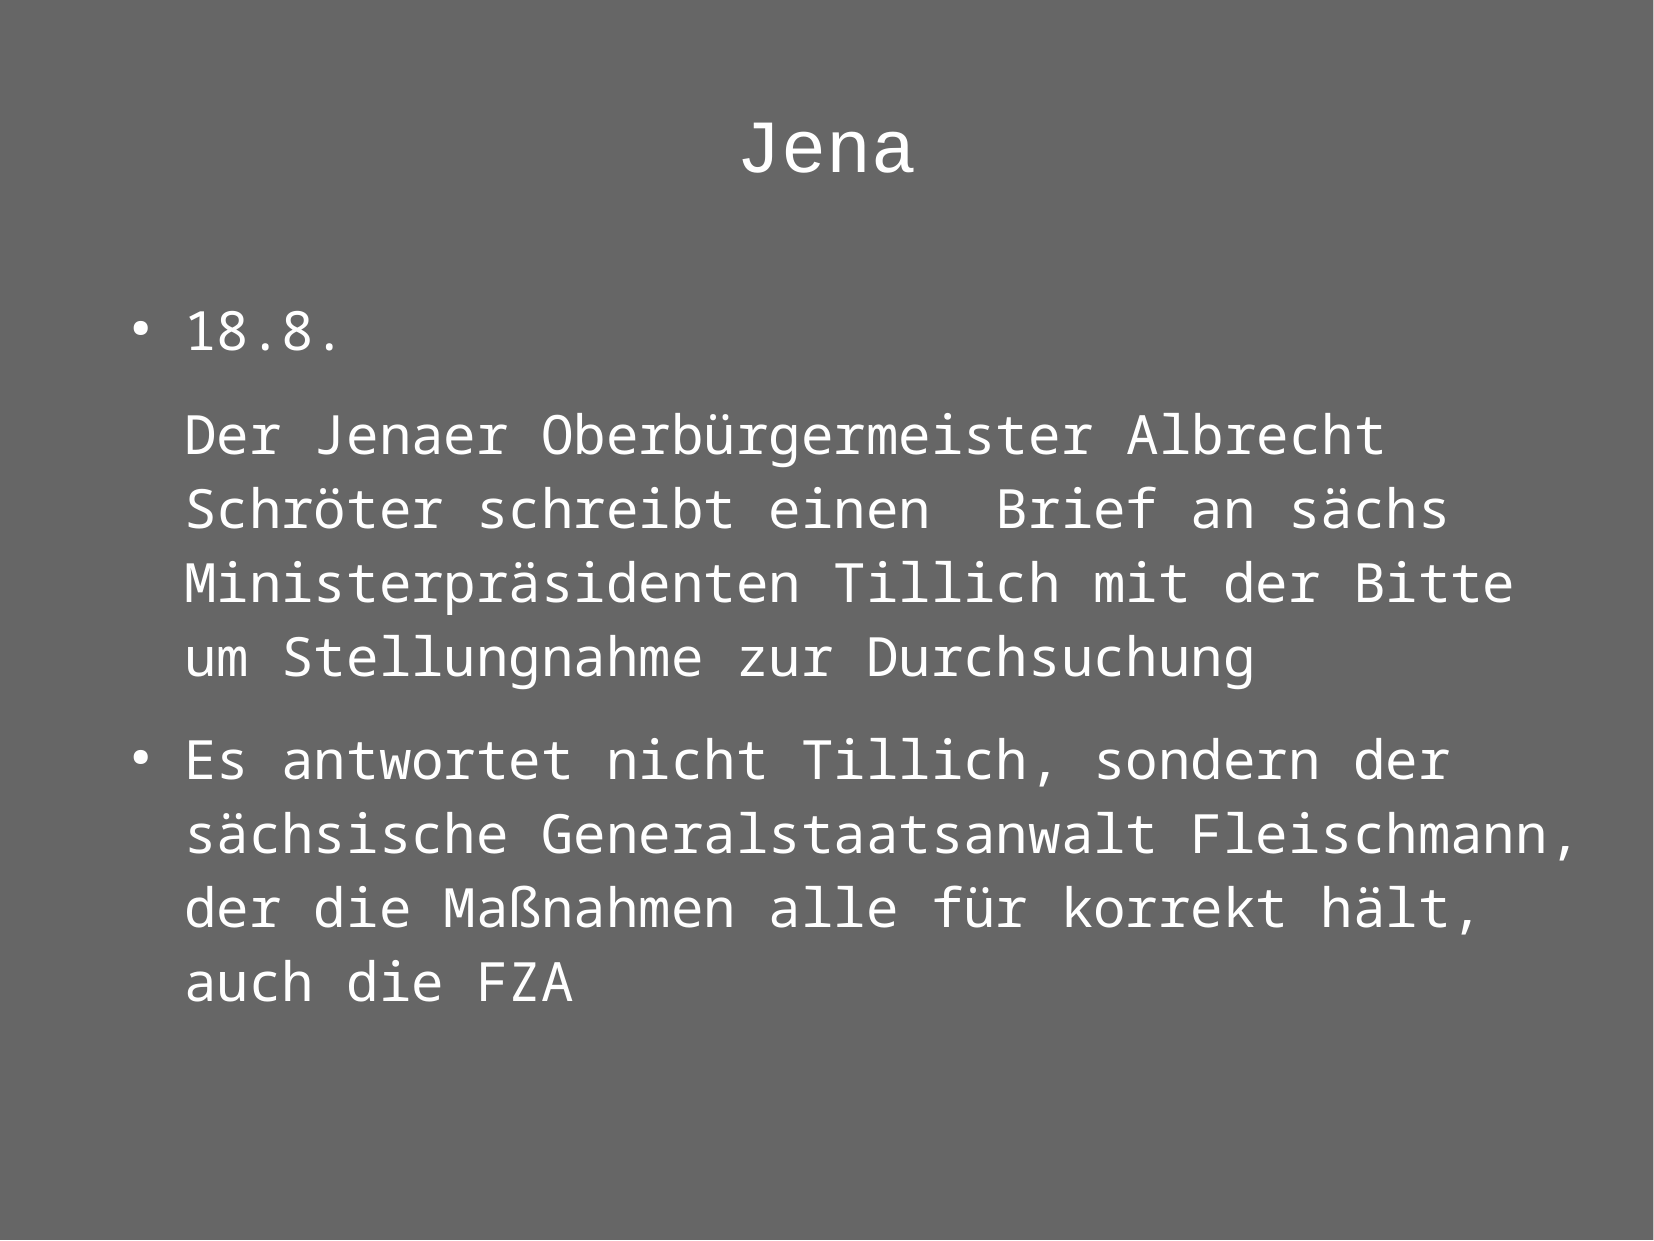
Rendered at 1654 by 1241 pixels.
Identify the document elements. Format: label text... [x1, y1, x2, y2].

list 18.8. Der Jenaer Oberbürgermeister Albrecht Schröter schreibt einen Brief an sächs Ministerpräsidenten Tillich mit der Bitte um Stellungnahme zur Durchsuchung Es antwortet nicht Tillich, sondern der sächsische Generalstaatsanwalt Fleischmann, der die Maßnahmen alle für korrekt hält, auch die FZA [113, 292, 1602, 1097]
title Jena [82, 49, 1571, 257]
